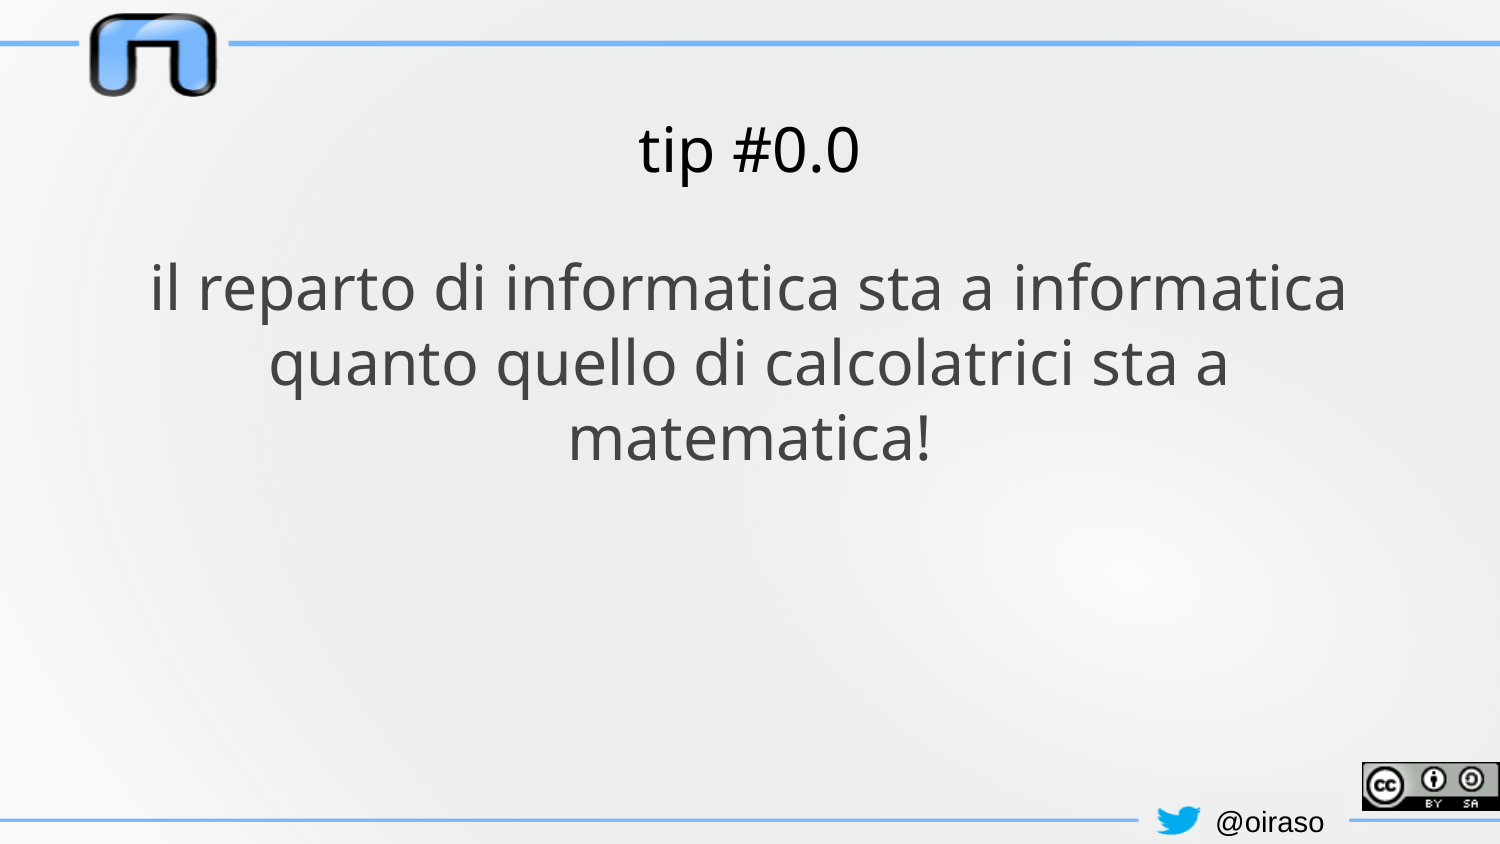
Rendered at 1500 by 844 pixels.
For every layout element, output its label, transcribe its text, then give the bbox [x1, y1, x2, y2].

subtitle il reparto di informatica sta a informatica quanto quello di calcolatrici sta a matematica! [112, 232, 1388, 674]
title tip #0.0 [112, 107, 1388, 200]
picture [0, 0, 1500, 844]
text_box @oirasor [1200, 788, 1350, 844]
